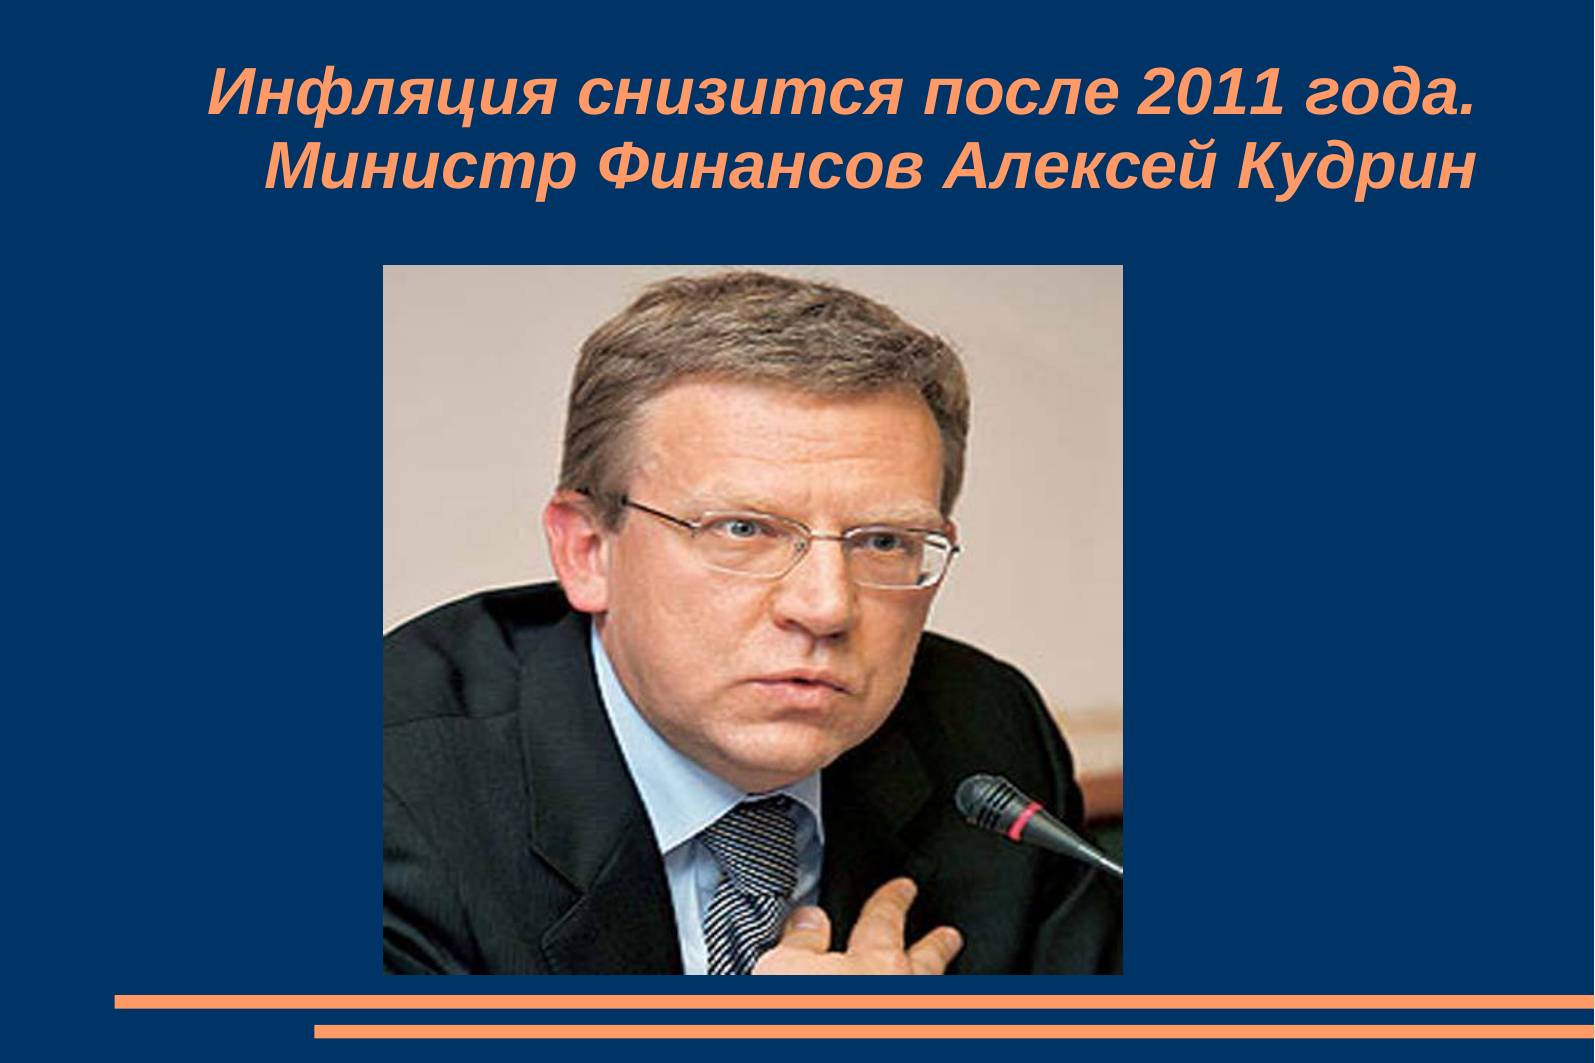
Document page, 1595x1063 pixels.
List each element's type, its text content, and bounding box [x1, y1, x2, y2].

picture [383, 265, 1123, 975]
title Инфляция снизится после 2011 года. Министр Финансов Алексей Кудрин [117, 47, 1479, 210]
